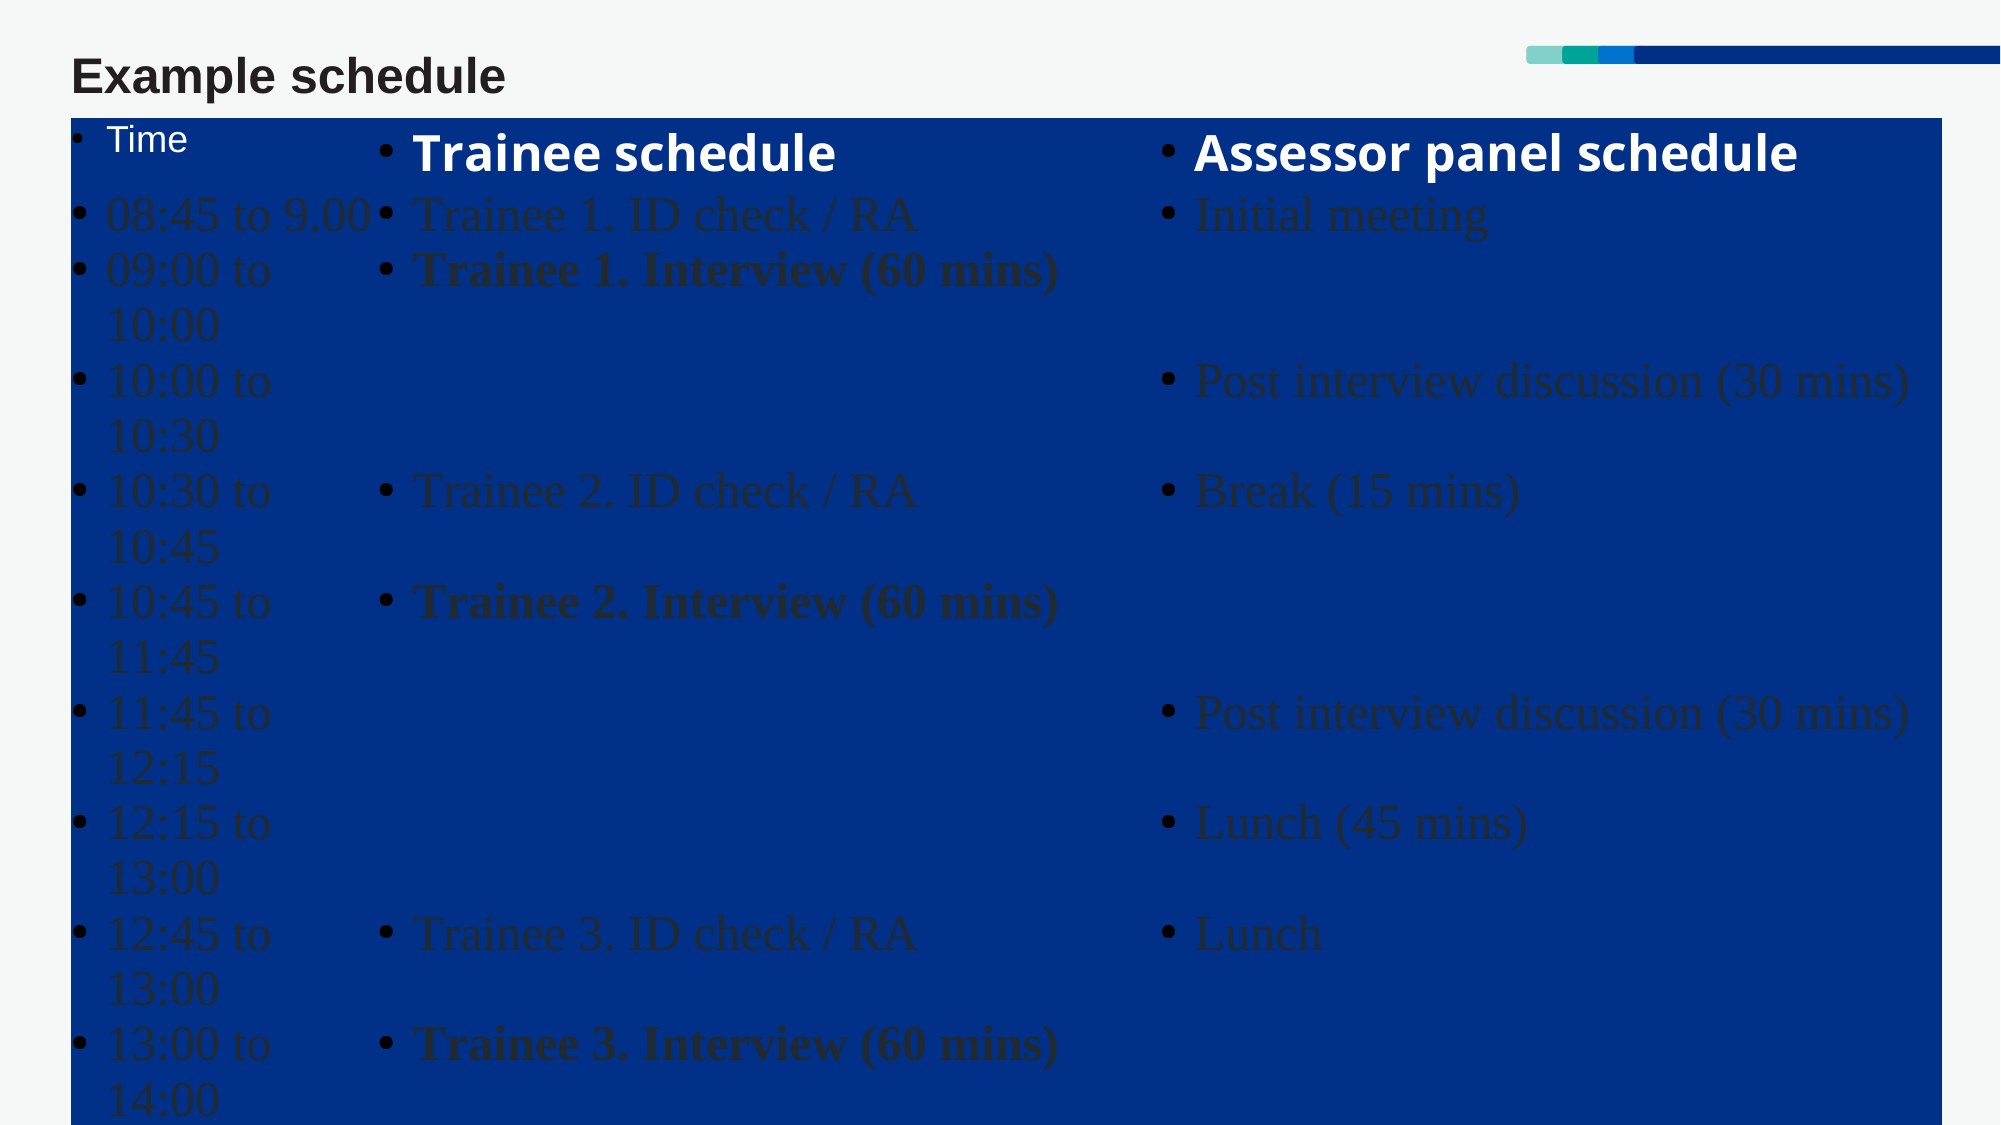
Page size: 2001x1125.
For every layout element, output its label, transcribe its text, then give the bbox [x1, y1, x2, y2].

table_cell Post interview discussion (30 mins) [1160, 685, 1942, 795]
table_cell Initial meeting [1160, 187, 1942, 242]
table_cell 12:15 to 13:00 [71, 795, 377, 906]
table_cell Trainee 3. ID check / RA [377, 906, 1160, 1016]
table_header Trainee schedule [377, 118, 1160, 187]
table_cell Post interview discussion (30 mins) [1160, 353, 1942, 463]
table_cell Lunch (45 mins) [1160, 795, 1942, 906]
table_cell 13:00 to 14:00 [71, 1016, 377, 1125]
table_cell Trainee 2. Interview (60 mins) [377, 574, 1942, 685]
table_cell [377, 795, 1160, 906]
table_cell 10:30 to 10:45 [71, 463, 377, 574]
table_cell Trainee 1. ID check / RA [377, 187, 1160, 242]
table_cell 10:00 to 10:30 [71, 353, 377, 463]
table_cell 10:45 to 11:45 [71, 574, 377, 685]
table_cell Trainee 2. ID check / RA [377, 463, 1160, 574]
table_header Time [71, 118, 377, 187]
table_cell 09:00 to 10:00 [71, 242, 377, 353]
table_cell Break (15 mins) [1160, 463, 1942, 574]
table_cell 12:45 to 13:00 [71, 906, 377, 1016]
table_header Assessor panel schedule [1160, 118, 1942, 187]
table_cell [377, 353, 1160, 463]
title Example schedule [70, 50, 1942, 121]
table_cell 11:45 to 12:15 [71, 685, 377, 795]
table_cell [377, 685, 1160, 795]
table_cell Lunch [1160, 906, 1942, 1016]
table_cell Trainee 1. Interview (60 mins) [377, 242, 1942, 353]
table_cell 08:45 to 9.00 [71, 187, 377, 242]
table_cell Trainee 3. Interview (60 mins) [377, 1016, 1942, 1125]
